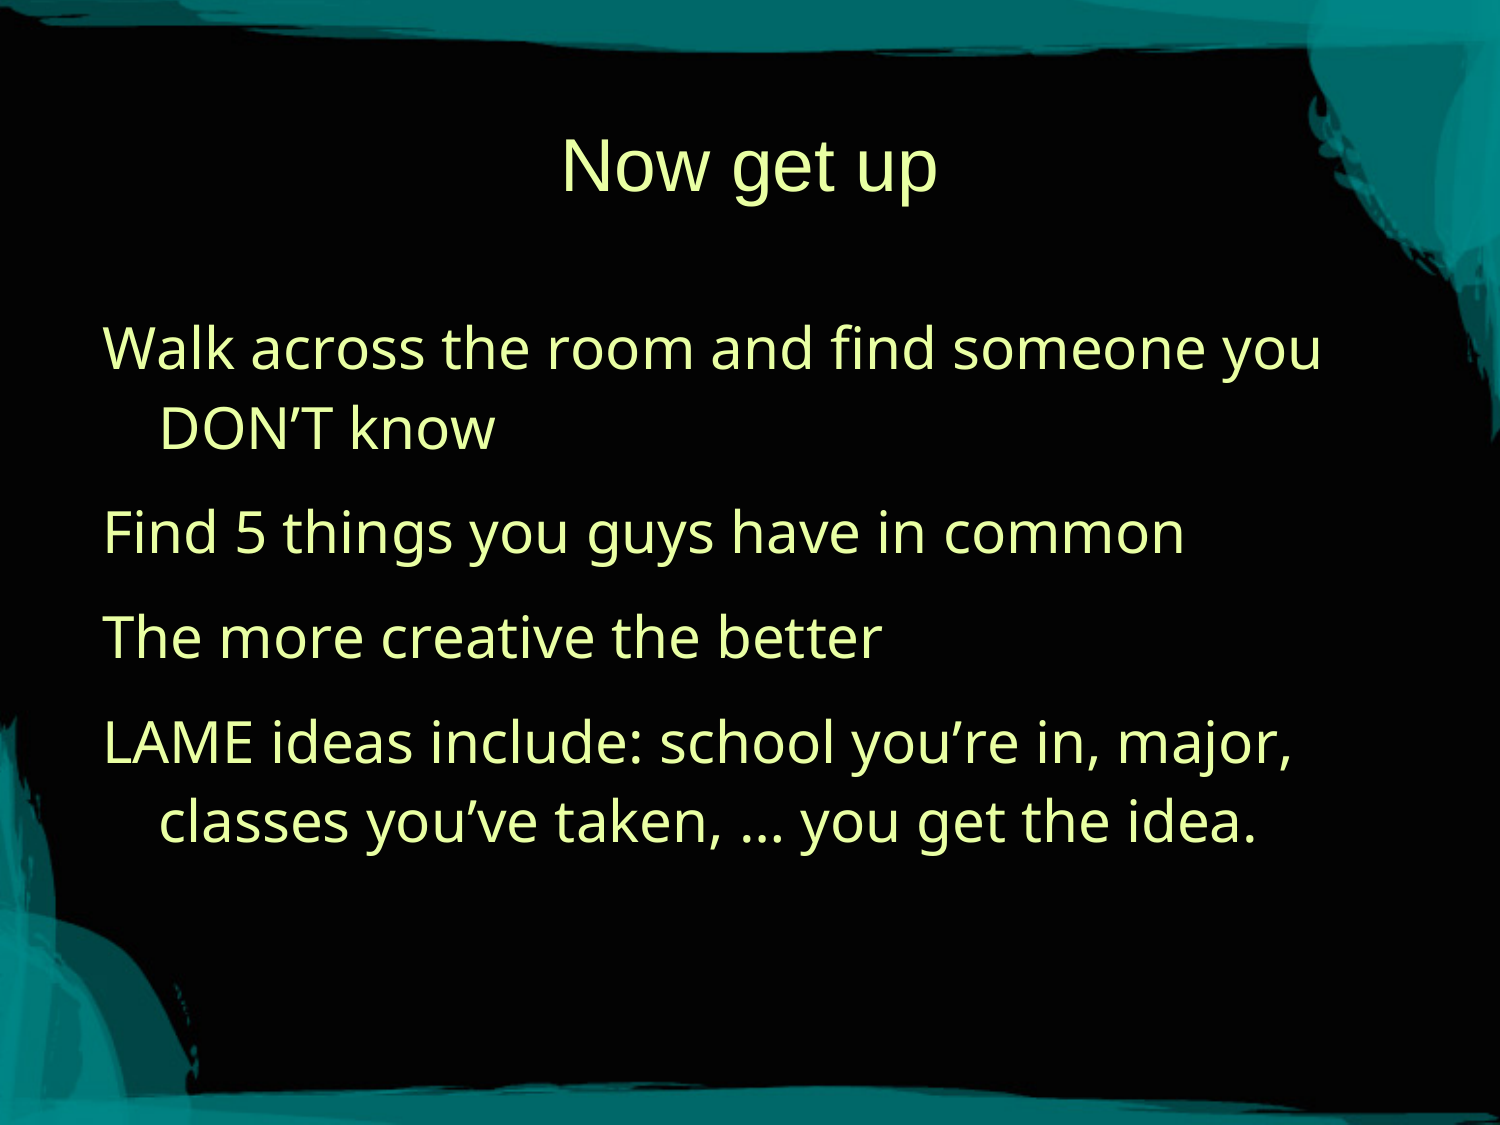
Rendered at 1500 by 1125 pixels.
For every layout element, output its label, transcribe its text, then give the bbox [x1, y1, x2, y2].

list Walk across the room and find someone you DON’T know Find 5 things you guys have in common The more creative the better LAME ideas include: school you’re in, major, classes you’ve taken, … you get the idea. [87, 299, 1413, 1026]
picture [0, 0, 1500, 1125]
title Now get up [87, 69, 1413, 263]
